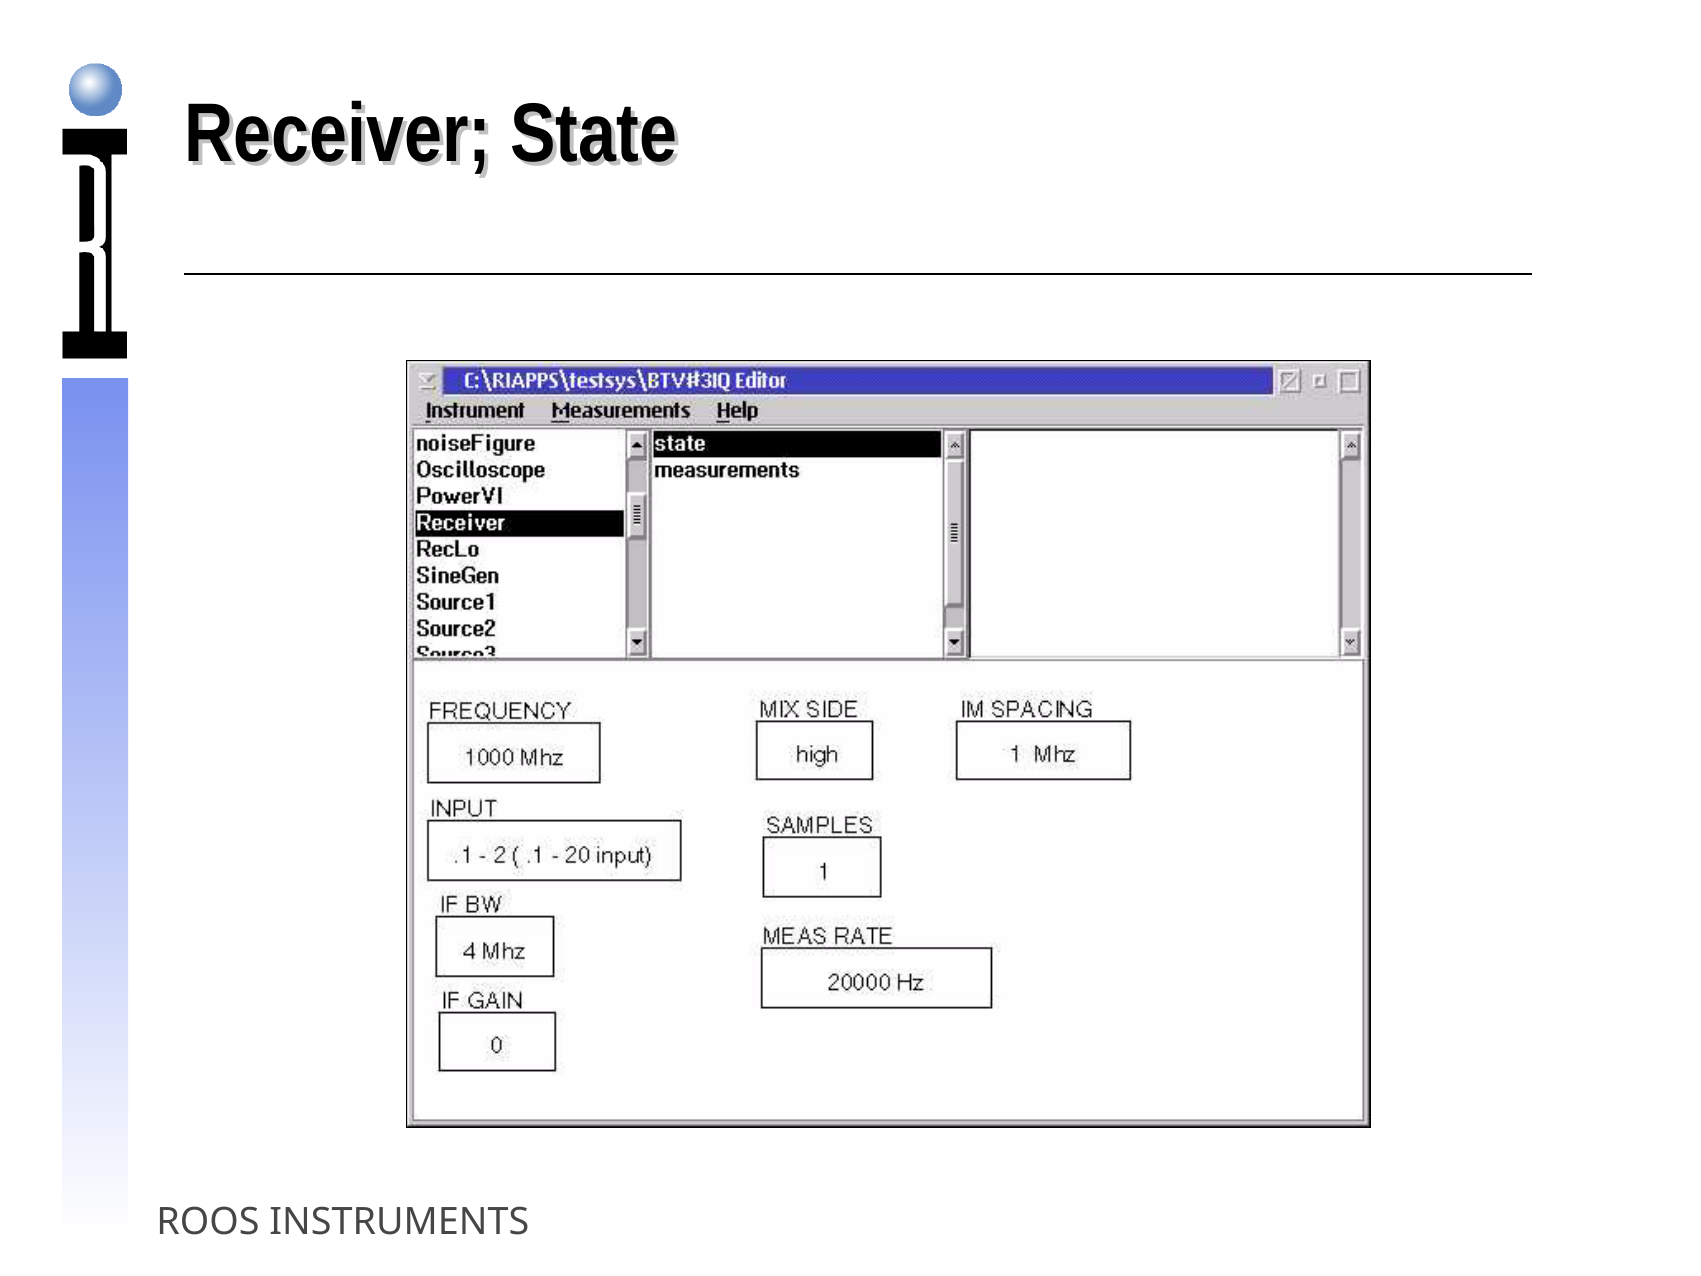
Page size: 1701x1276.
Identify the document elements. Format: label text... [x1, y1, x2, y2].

picture [406, 360, 1371, 1128]
text_box Receiver; State [184, 92, 1539, 268]
